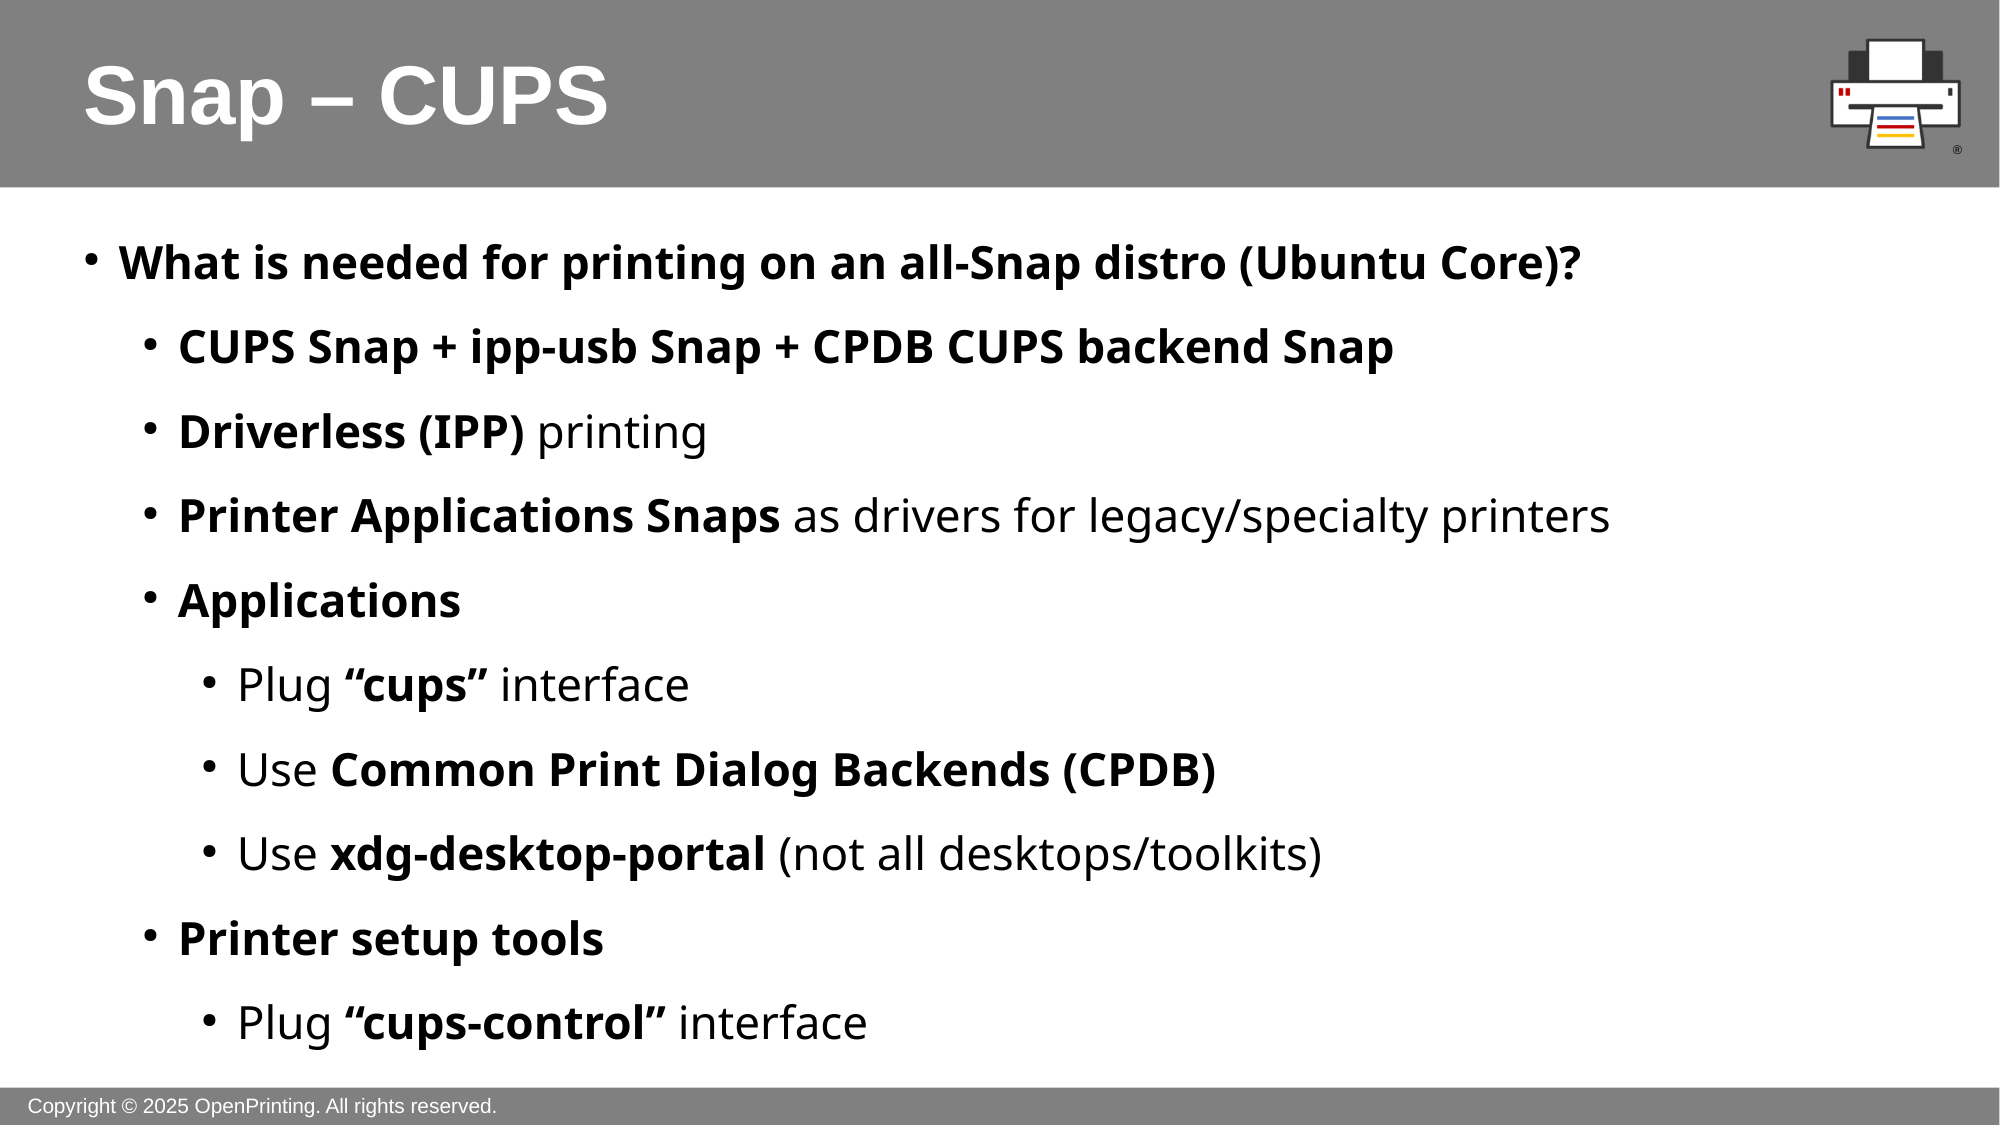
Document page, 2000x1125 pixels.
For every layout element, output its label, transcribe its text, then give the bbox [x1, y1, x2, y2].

title Snap – CUPS [75, 7, 1786, 175]
picture [1825, 33, 1966, 154]
list What is needed for printing on an all-Snap distro (Ubuntu Core)? CUPS Snap + ipp-usb Snap + CPDB CUPS backend Snap Driverless (IPP) printing Printer Applications Snaps as drivers for legacy/specialty printers Applications Plug “cups” interface Use Common Print Dialog Backends (CPDB) Use xdg-desktop-portal (not all desktops/toolkits) Printer setup tools Plug “cups-control” interface [75, 224, 1936, 1067]
